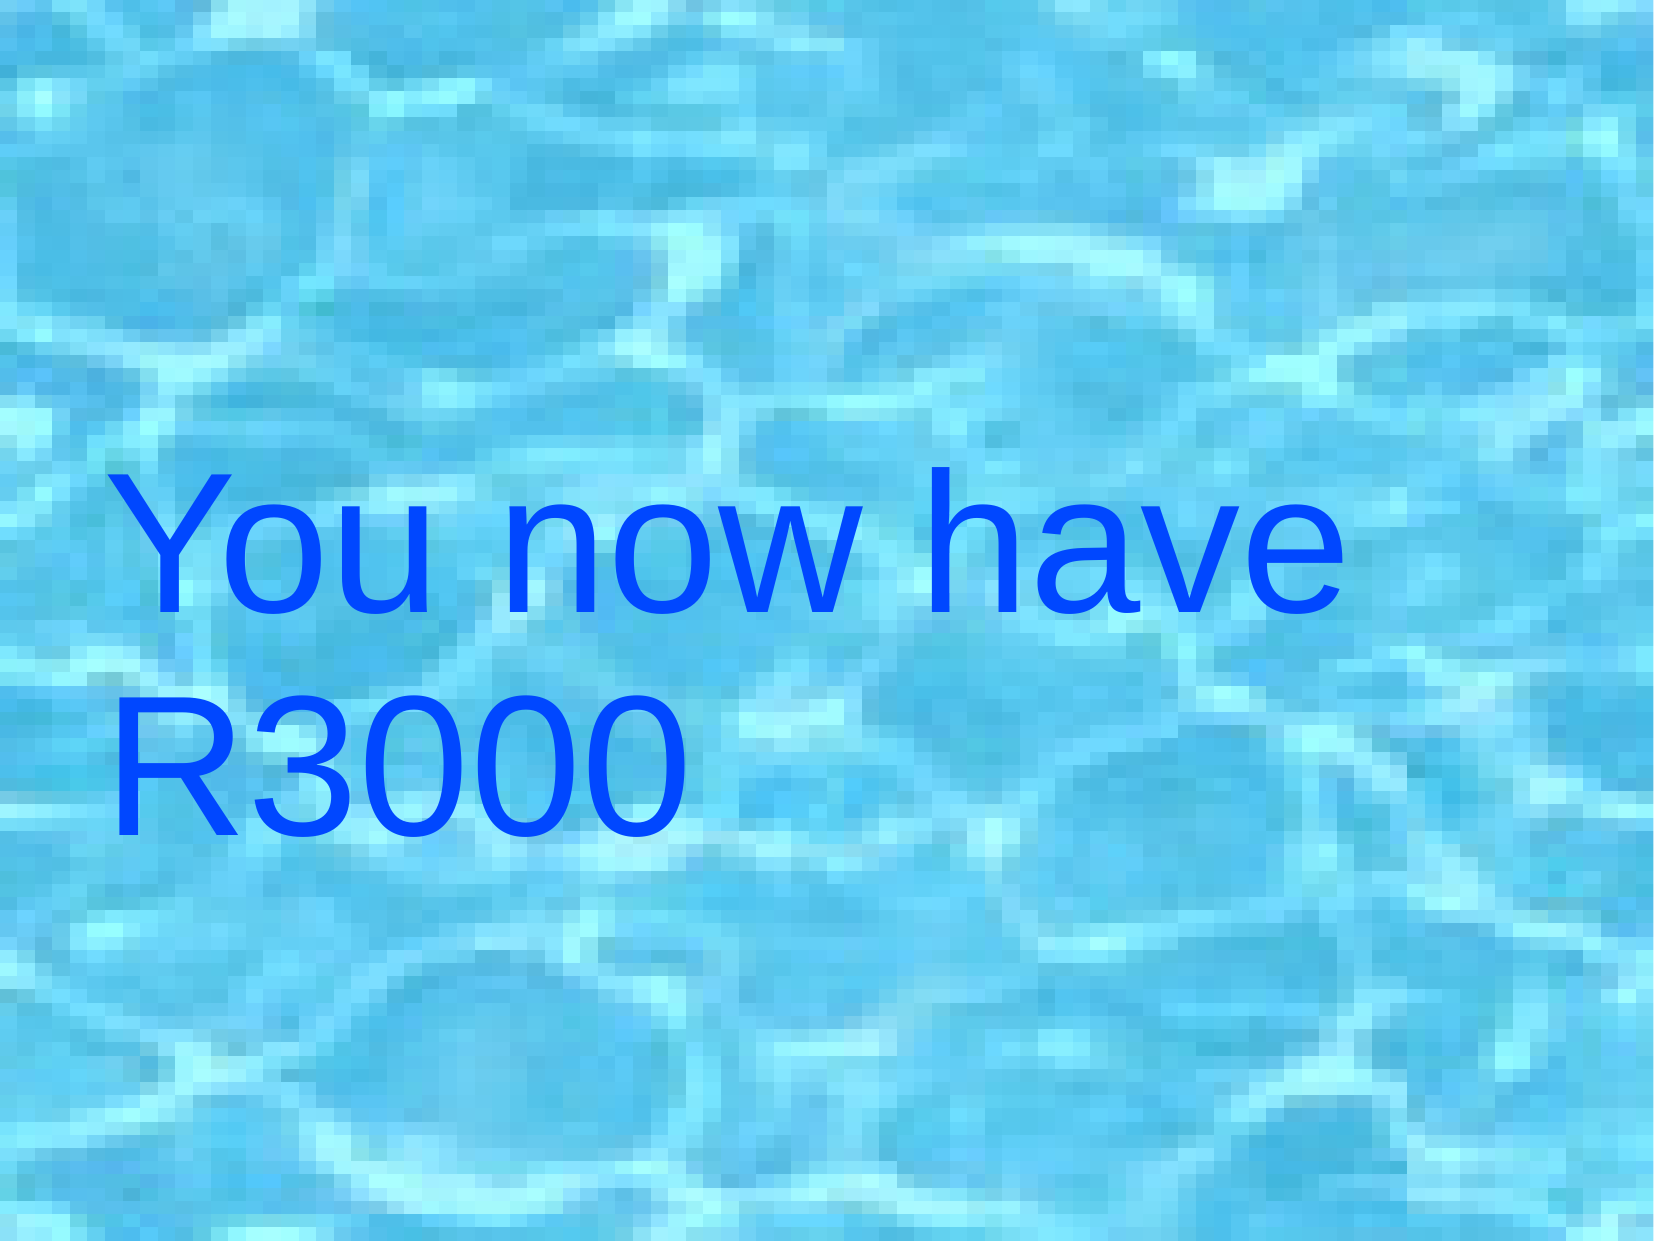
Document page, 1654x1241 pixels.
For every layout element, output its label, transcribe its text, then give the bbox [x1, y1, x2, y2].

text_box You now have R3000 [88, 423, 1536, 886]
picture [0, 0, 1654, 1241]
